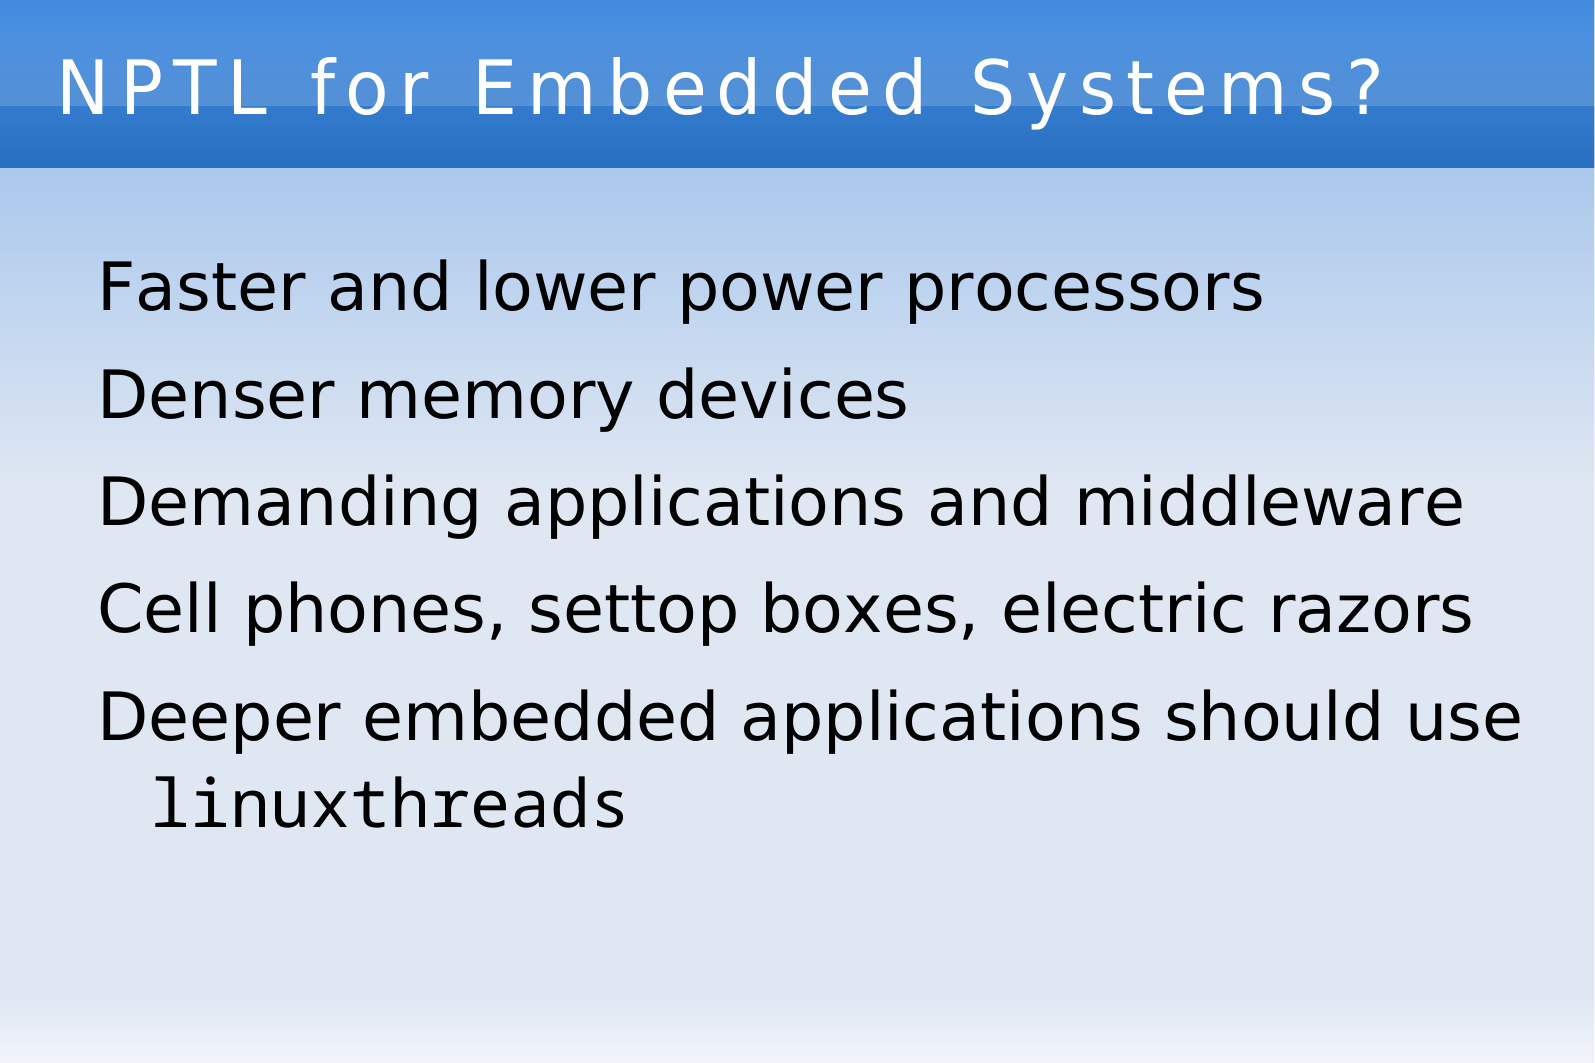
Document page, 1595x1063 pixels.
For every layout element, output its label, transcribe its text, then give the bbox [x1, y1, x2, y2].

picture [0, 0, 1595, 1063]
title NPTL for Embedded Systems? [56, 25, 1426, 153]
list Faster and lower power processors Denser memory devices Demanding applications and middleware Cell phones, settop boxes, electric razors Deeper embedded applications should use linuxthreads [79, 248, 1538, 951]
